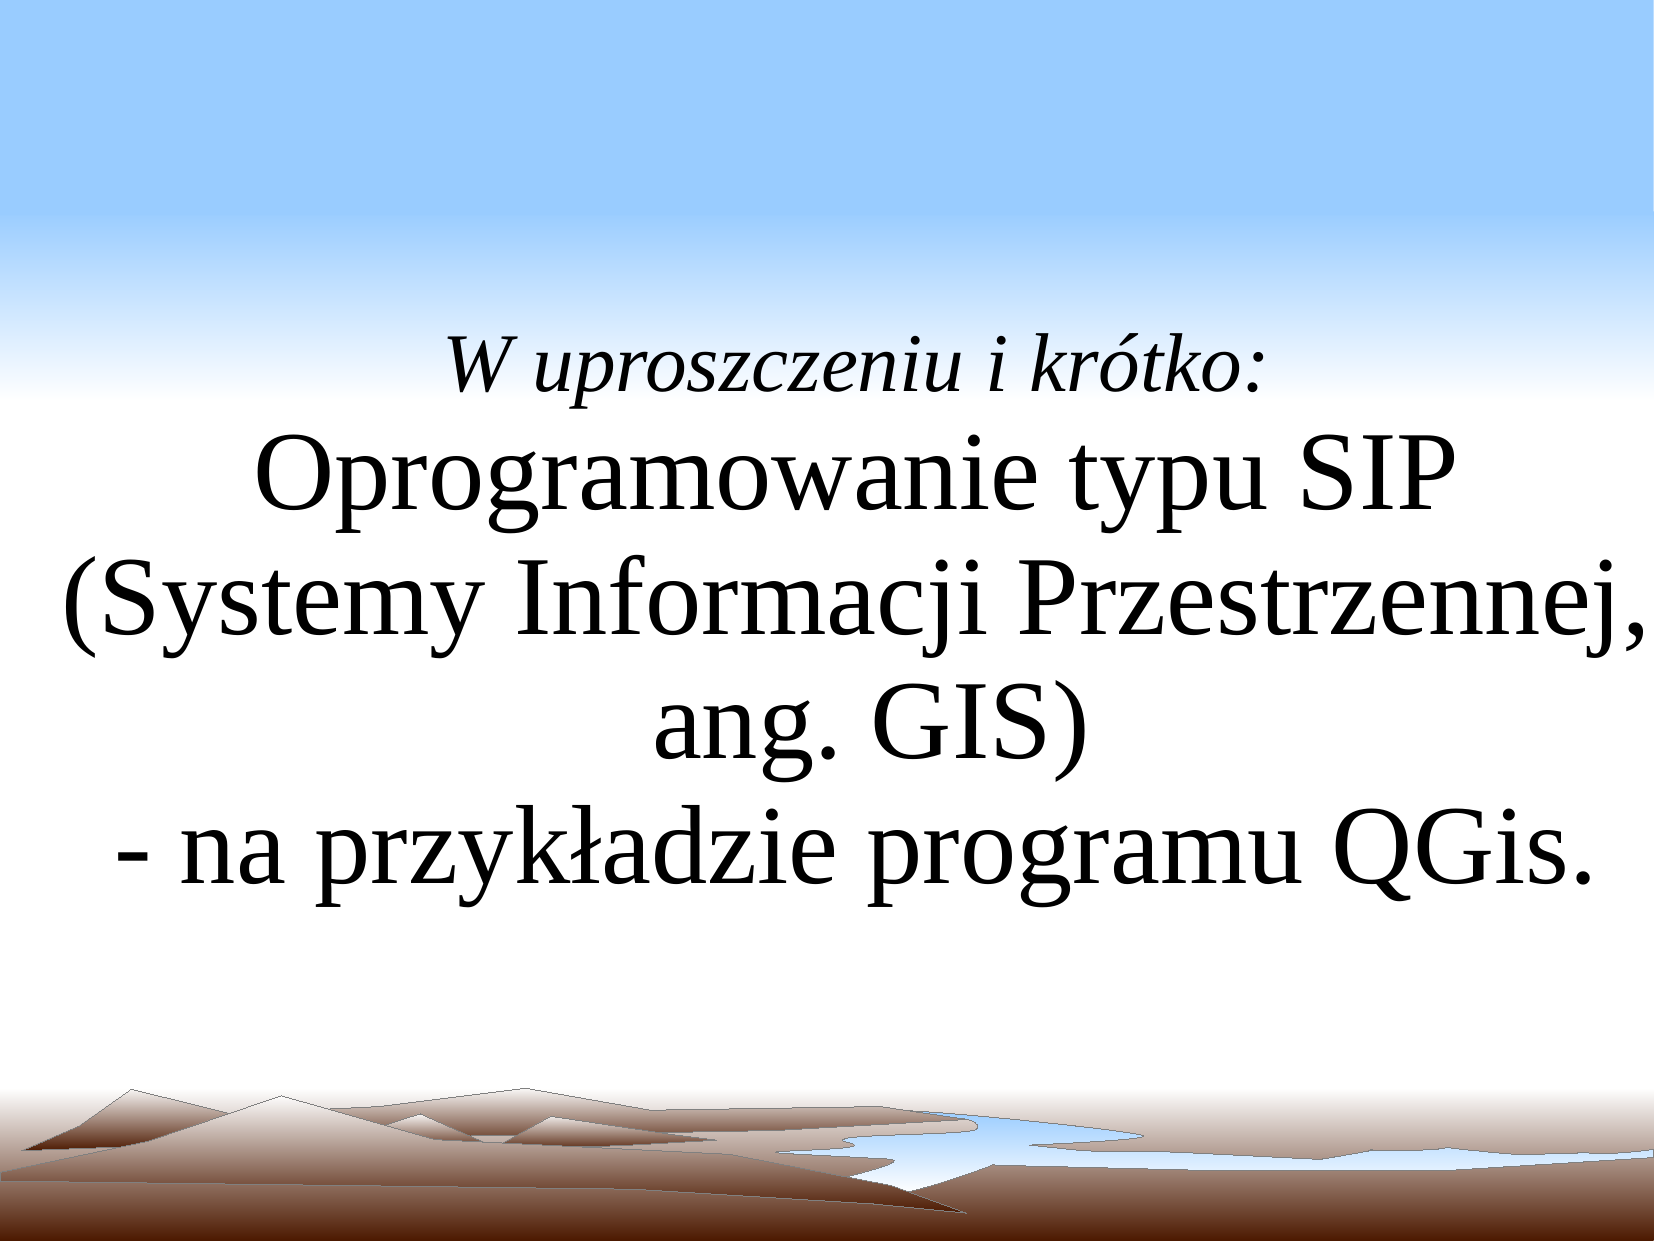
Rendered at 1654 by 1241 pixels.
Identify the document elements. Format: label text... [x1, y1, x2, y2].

text_box W uproszczeniu i krótko: Oprogramowanie typu SIP (Systemy Informacji Przestrzennej, ang. GIS) - na przykładzie programu QGis. [46, 309, 1635, 916]
